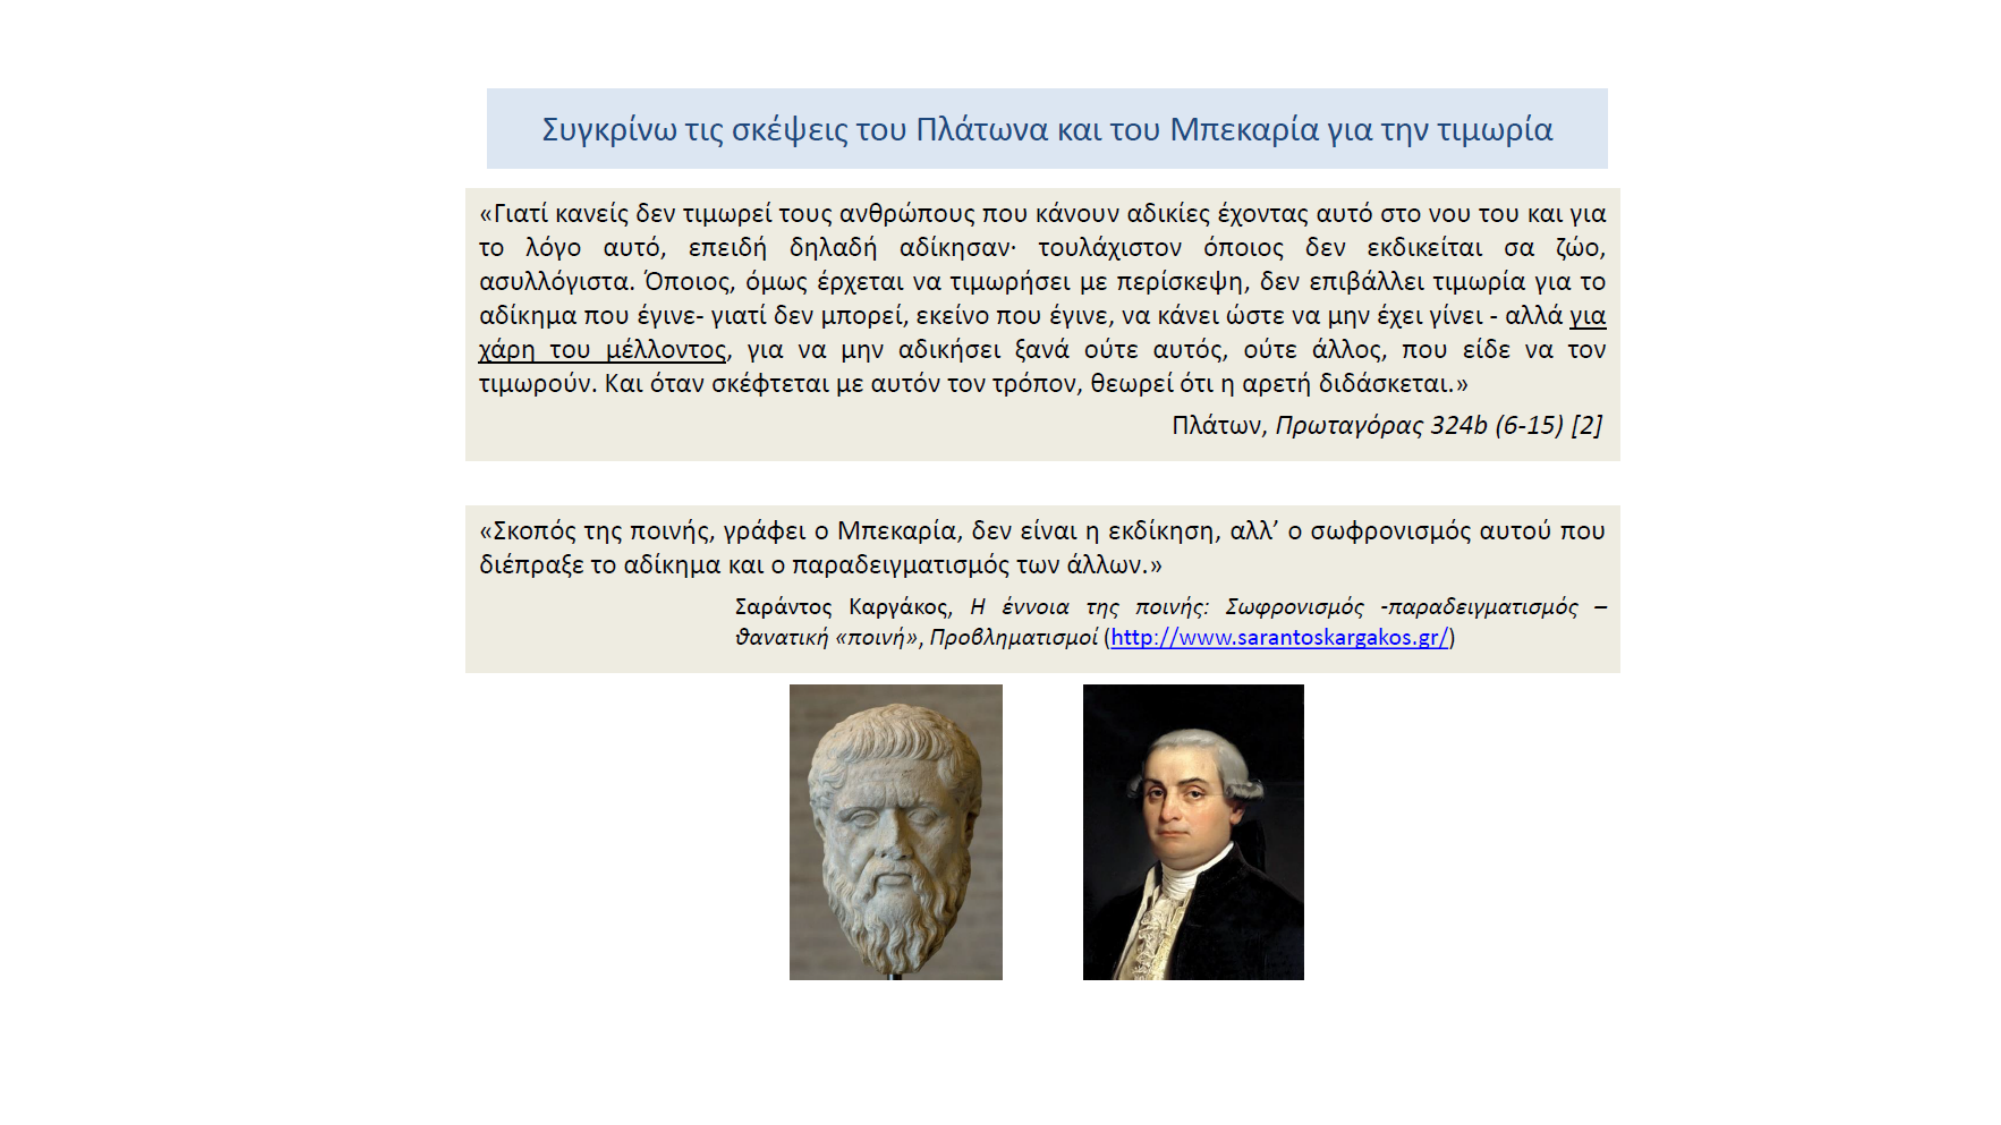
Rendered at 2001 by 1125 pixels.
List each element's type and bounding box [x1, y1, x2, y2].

picture [402, 51, 1683, 1011]
